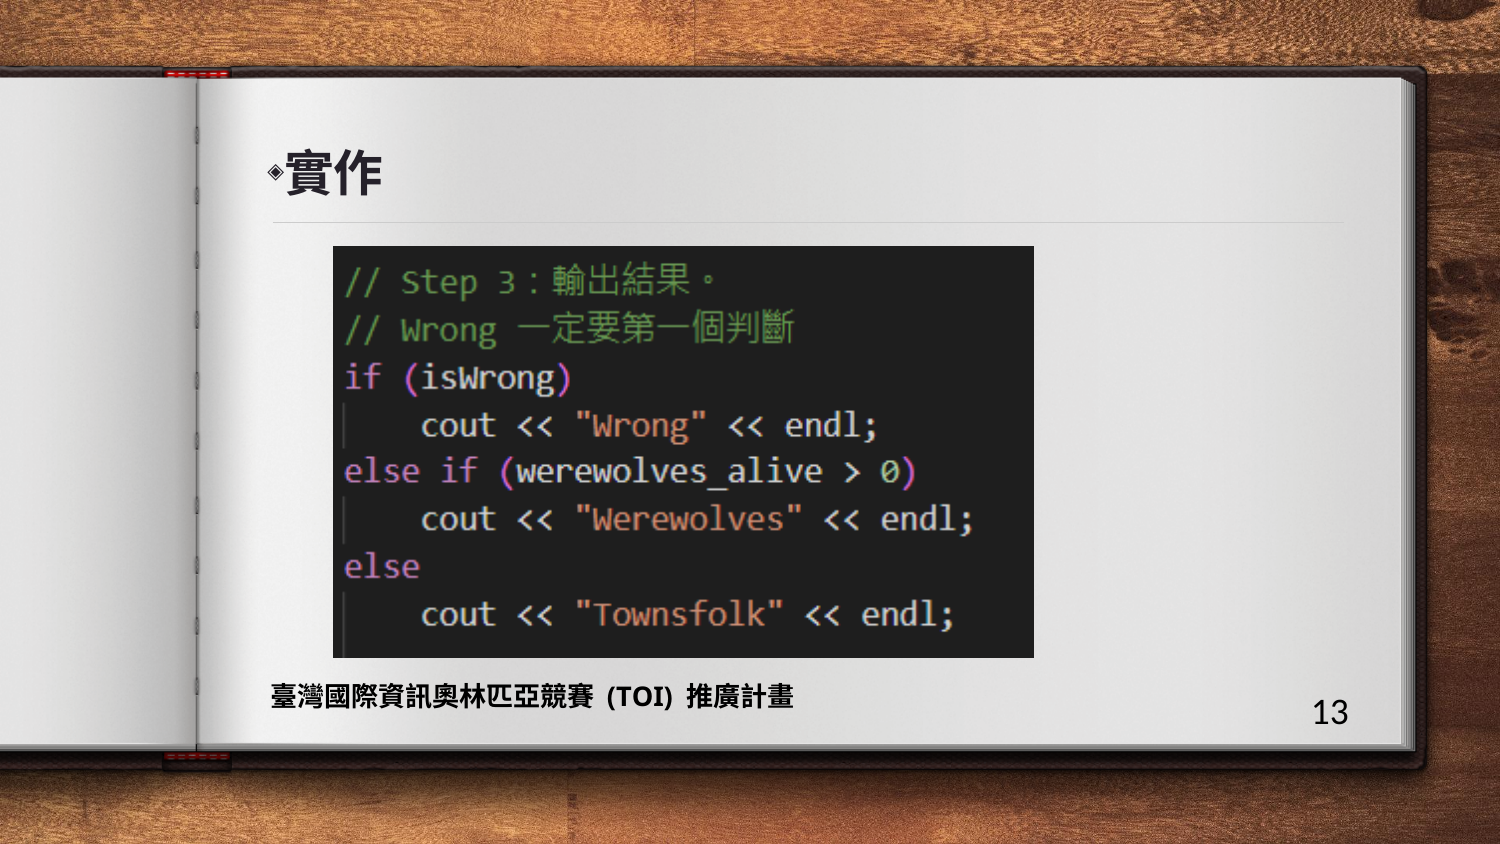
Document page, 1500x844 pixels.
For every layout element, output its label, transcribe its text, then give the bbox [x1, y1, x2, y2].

picture [333, 246, 1034, 658]
text_box 13 [1295, 672, 1386, 737]
list 實作 [252, 126, 1194, 216]
